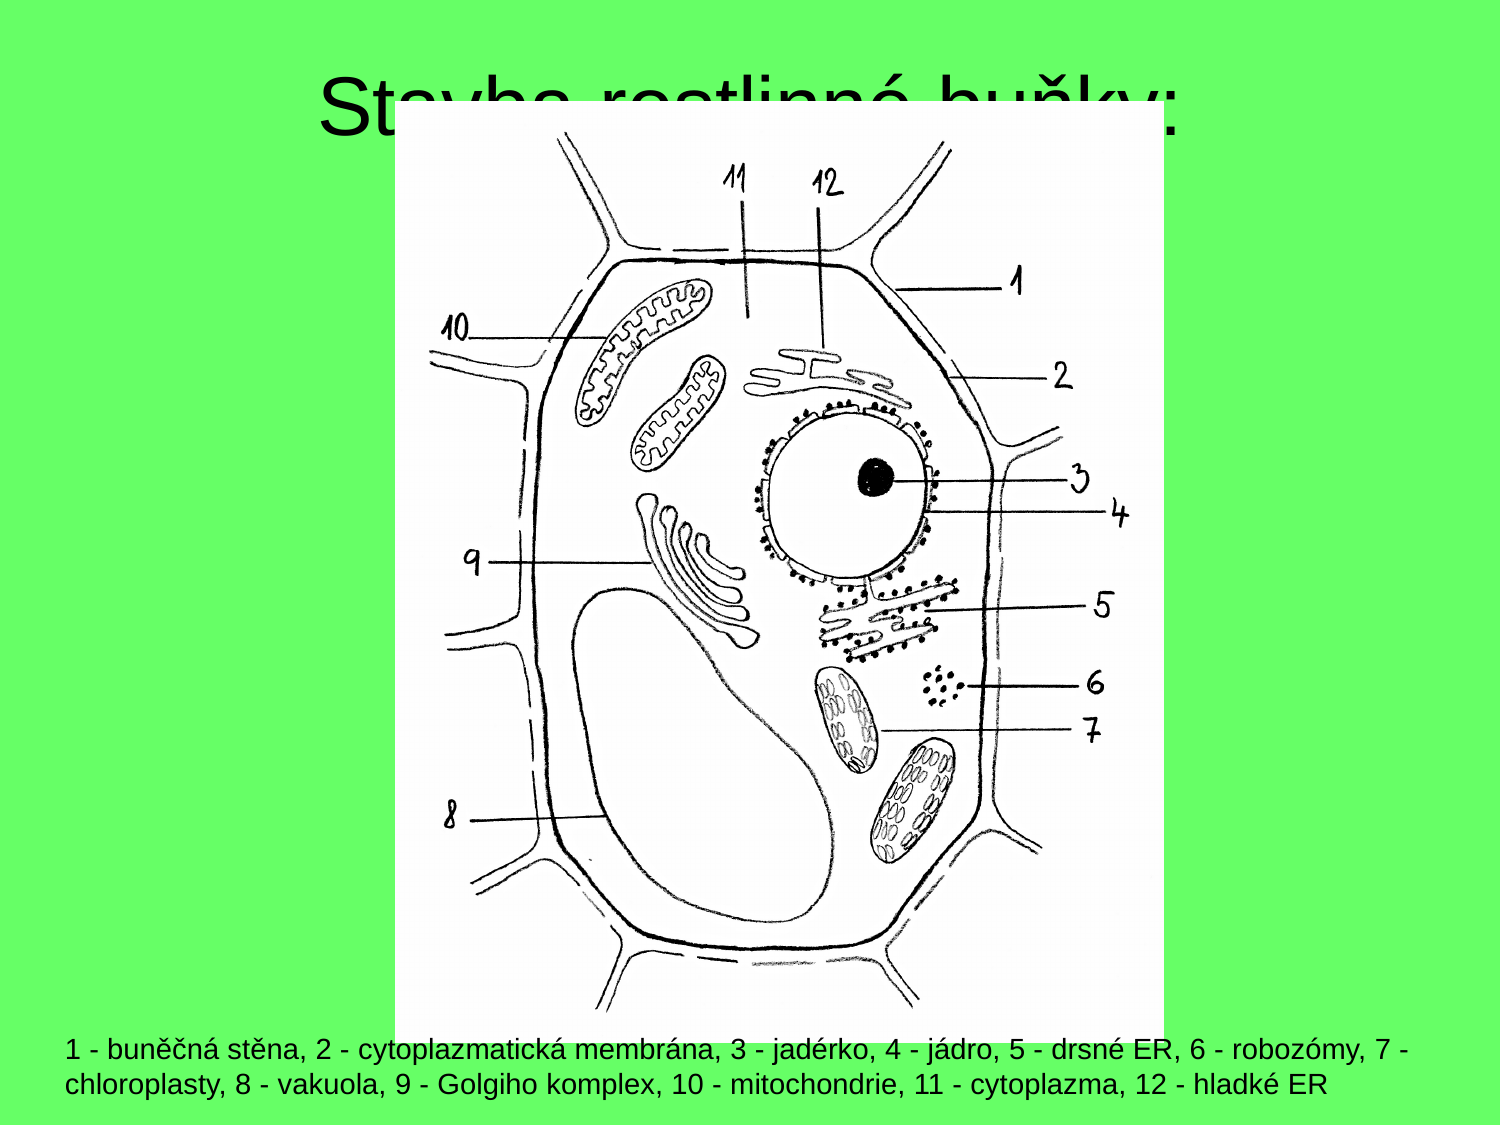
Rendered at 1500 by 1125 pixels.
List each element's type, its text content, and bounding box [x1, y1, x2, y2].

picture [395, 101, 1164, 1022]
text_box 1 - buněčná stěna, 2 - cytoplazmatická membrána, 3 - jadérko, 4 - jádro, 5 - drsné ER, 6 - robozómy, 7 - chloroplasty, 8 - vakuola, 9 - Golgiho komplex, 10 - mitochondrie, 11 - cytoplazma, 12 - hladké ER [49, 1022, 1471, 1108]
title Stavba rostlinné buňky: [75, 45, 1426, 79]
